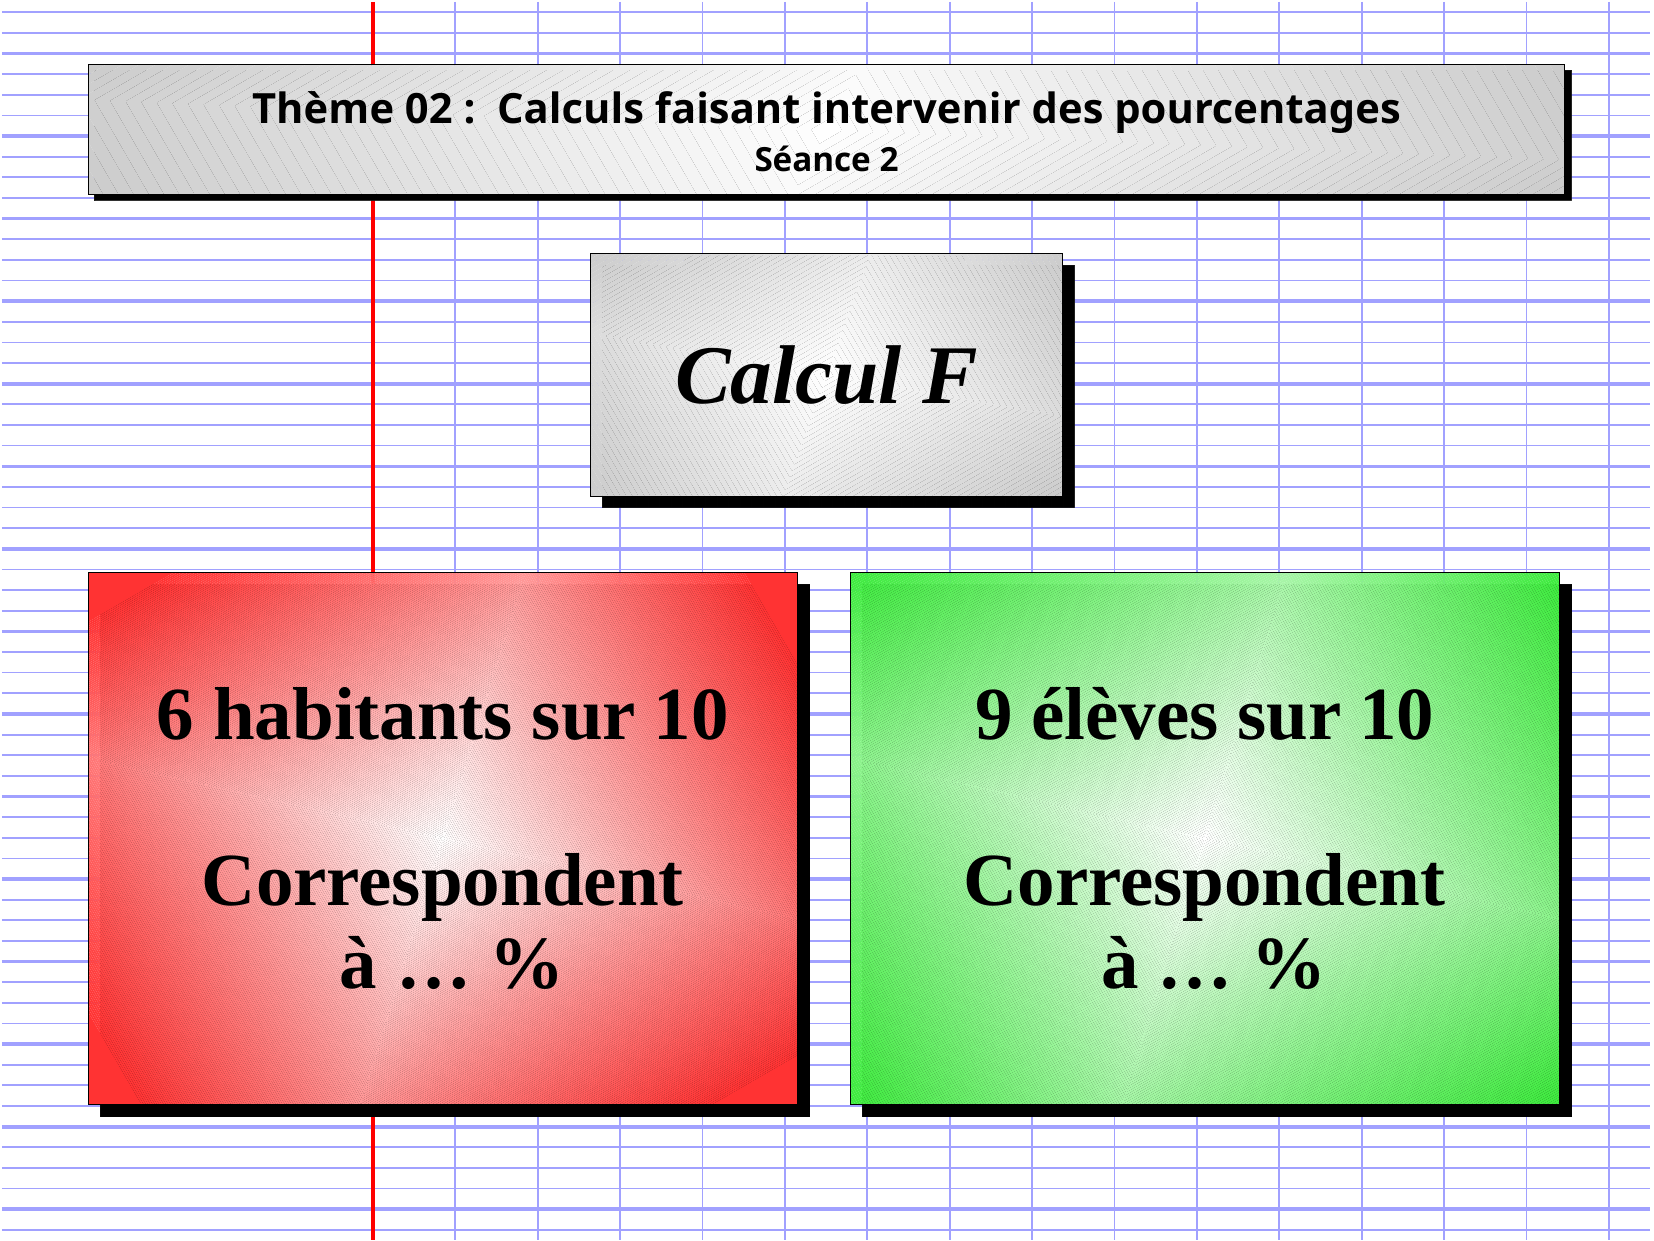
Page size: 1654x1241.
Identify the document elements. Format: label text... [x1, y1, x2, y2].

text_box Thème 02 : Calculs faisant intervenir des pourcentages Séance 2 [88, 64, 1565, 195]
picture [0, 0, 1654, 1241]
text_box 9 élèves sur 10 Correspondent à … % [850, 572, 1560, 1105]
text_box Calcul F [590, 253, 1063, 497]
text_box 6 habitants sur 10 Correspondent à … % [88, 572, 798, 1105]
